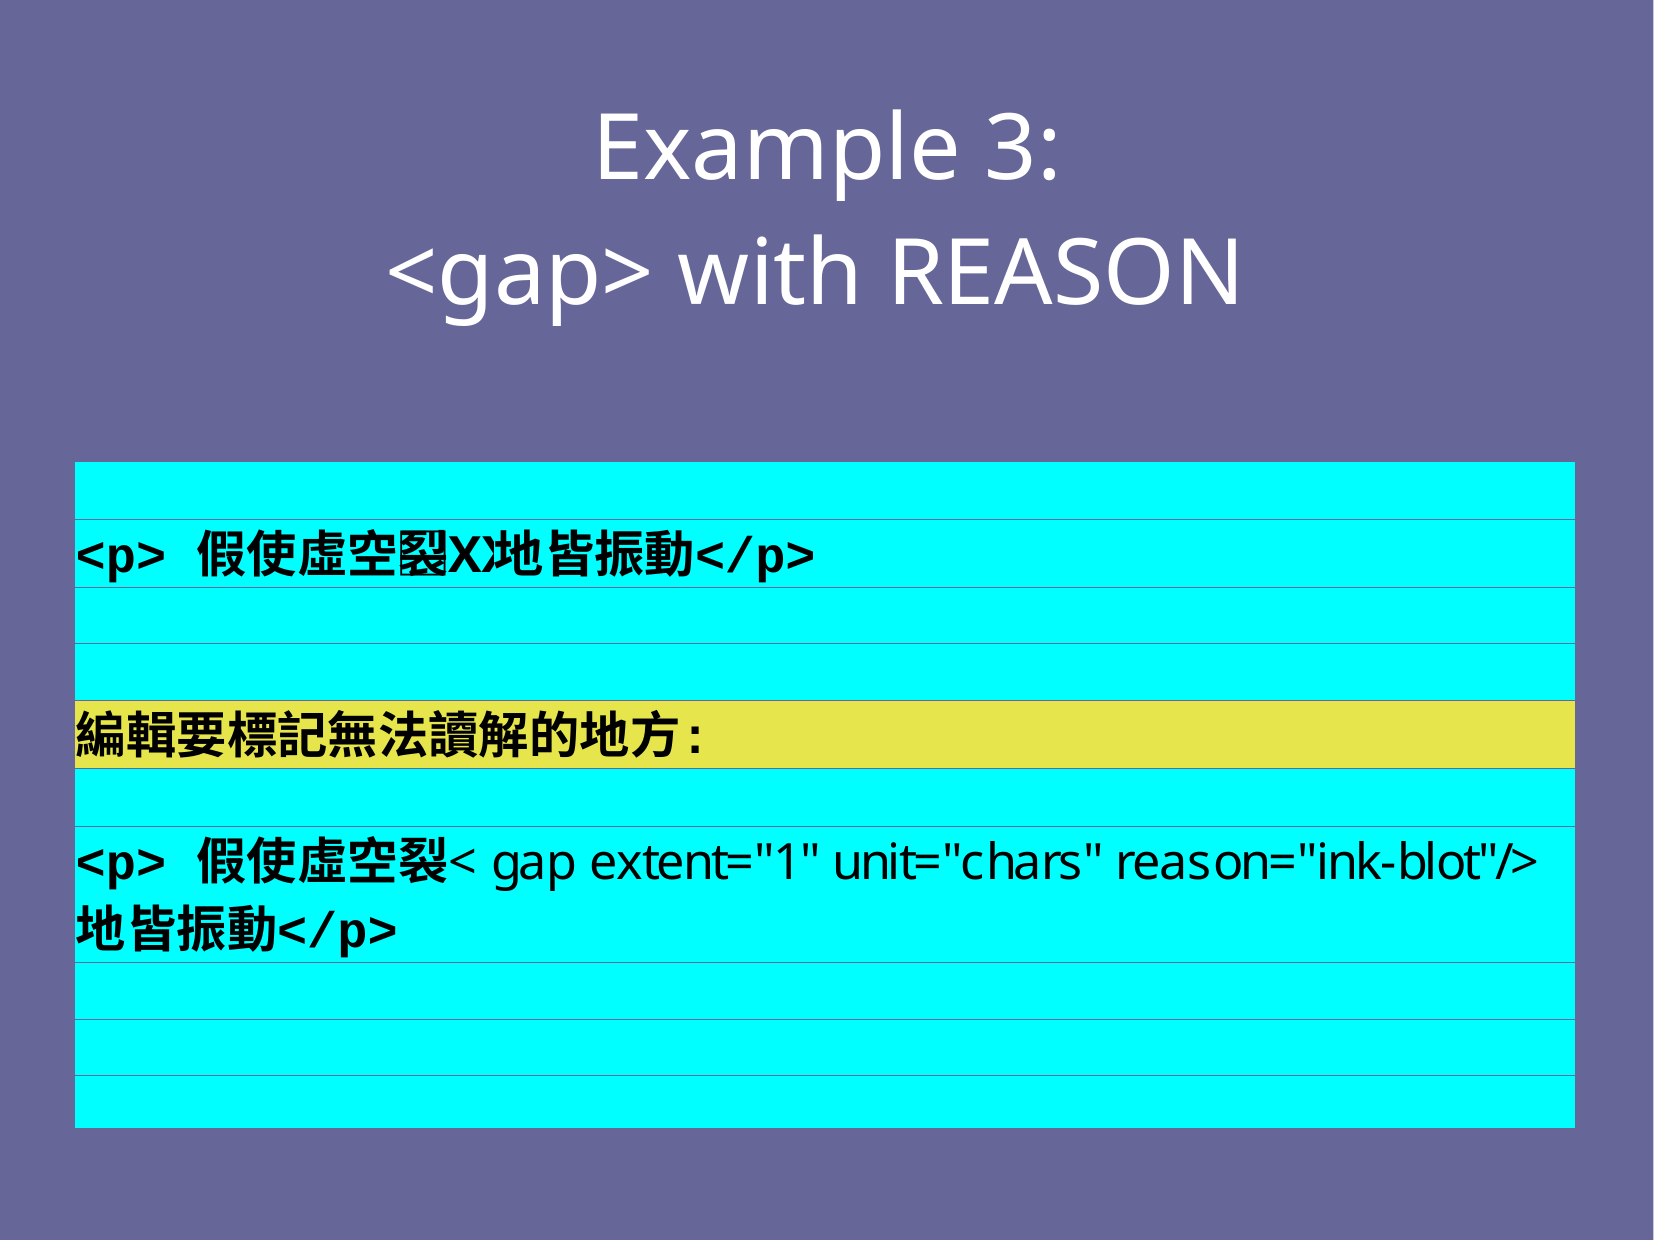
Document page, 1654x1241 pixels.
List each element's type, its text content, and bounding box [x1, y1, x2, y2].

chart [74, 462, 1576, 1129]
title Example 3: <gap> with REASON [121, 83, 1534, 330]
